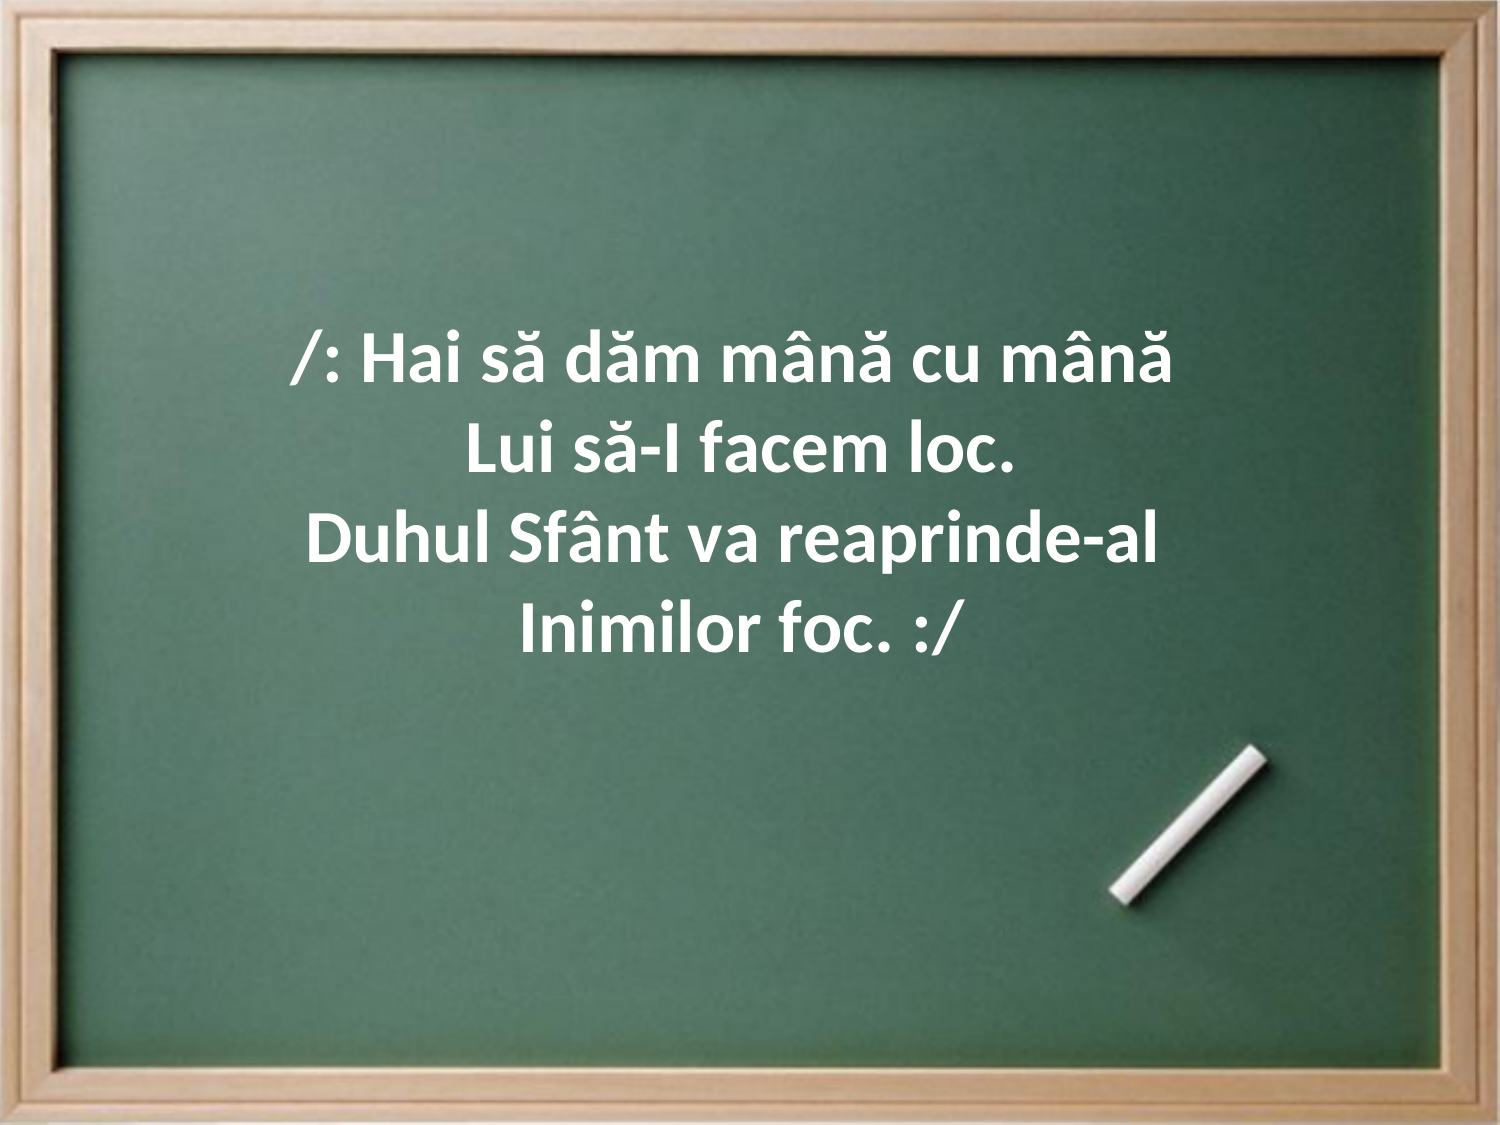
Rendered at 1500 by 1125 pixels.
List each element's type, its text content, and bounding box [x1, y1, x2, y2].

title /: Hai să dăm mână cu mână Lui să-I facem loc. Duhul Sfânt va reaprinde-al Inimilor foc. :/ [62, 94, 1422, 791]
